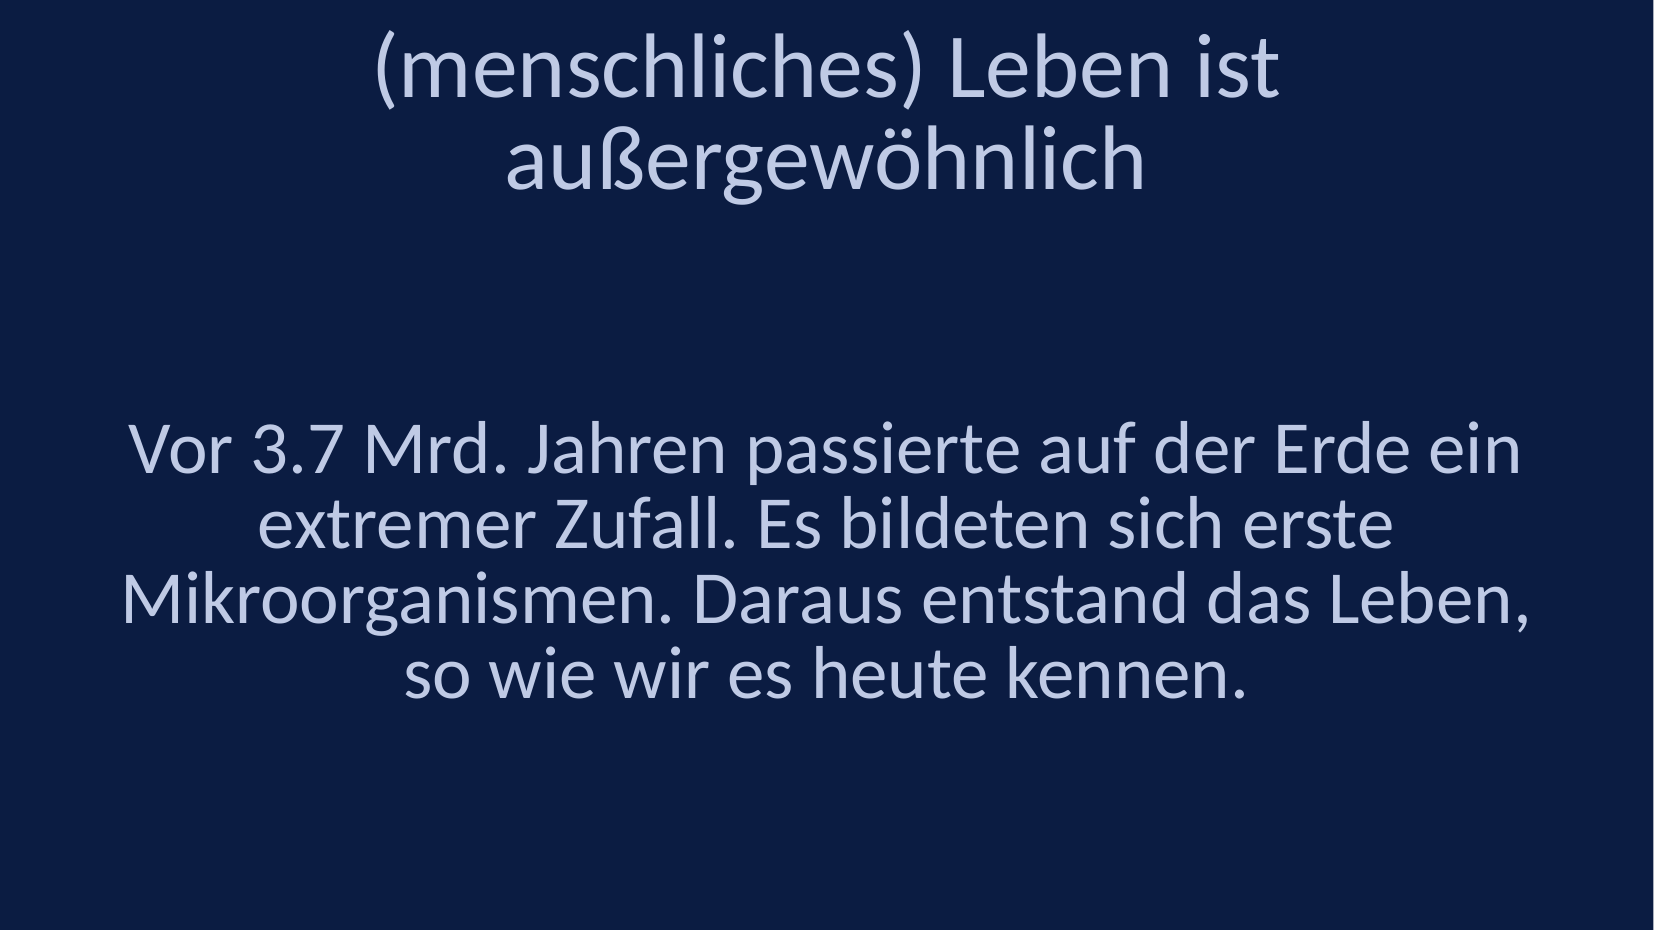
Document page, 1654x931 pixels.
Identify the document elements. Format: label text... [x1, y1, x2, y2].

subtitle Vor 3.7 Mrd. Jahren passierte auf der Erde ein extremer Zufall. Es bildeten sich erste Mikroorganismen. Daraus entstand das Leben, so wie wir es heute kennen. [82, 330, 1571, 805]
title (menschliches) Leben ist außergewöhnlich [351, 27, 1303, 214]
